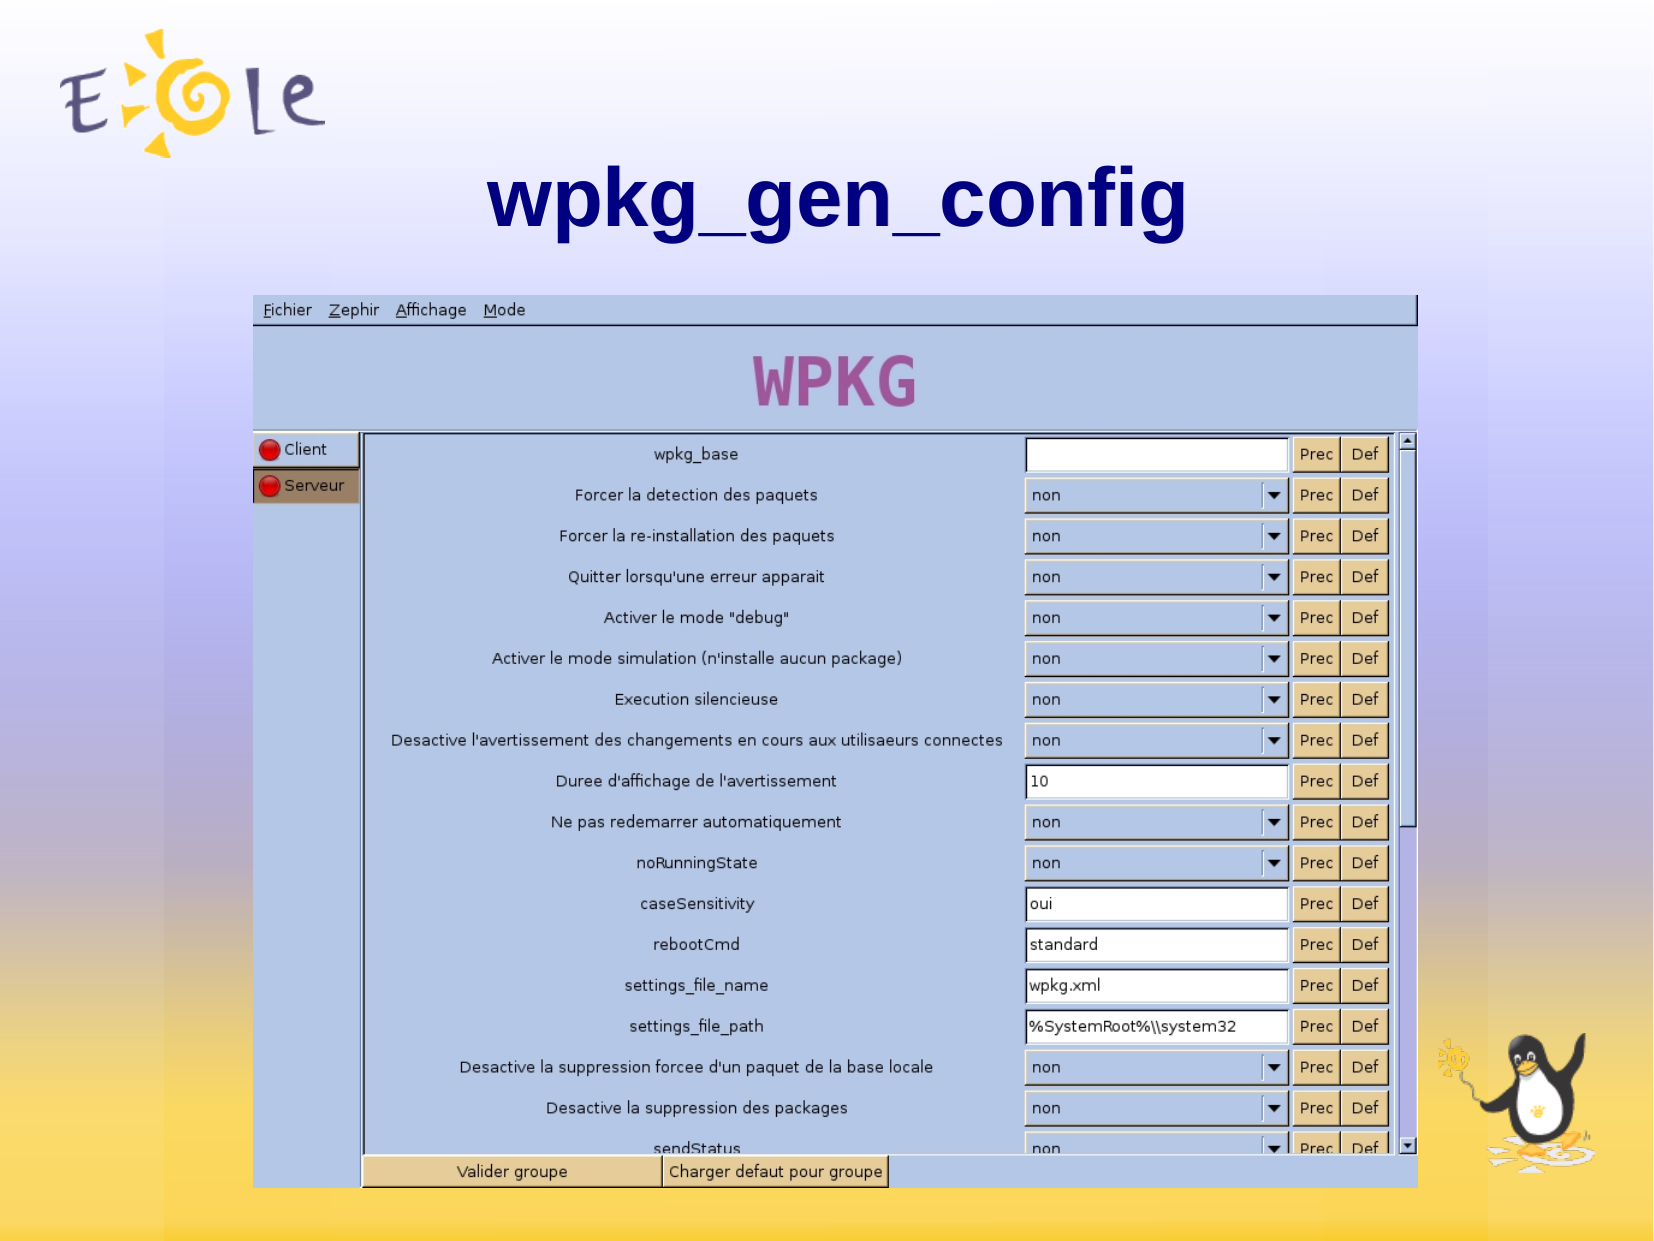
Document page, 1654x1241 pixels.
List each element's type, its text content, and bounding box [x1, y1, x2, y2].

text_box wpkg_gen_config [472, 143, 1271, 266]
picture [0, 0, 1654, 1241]
